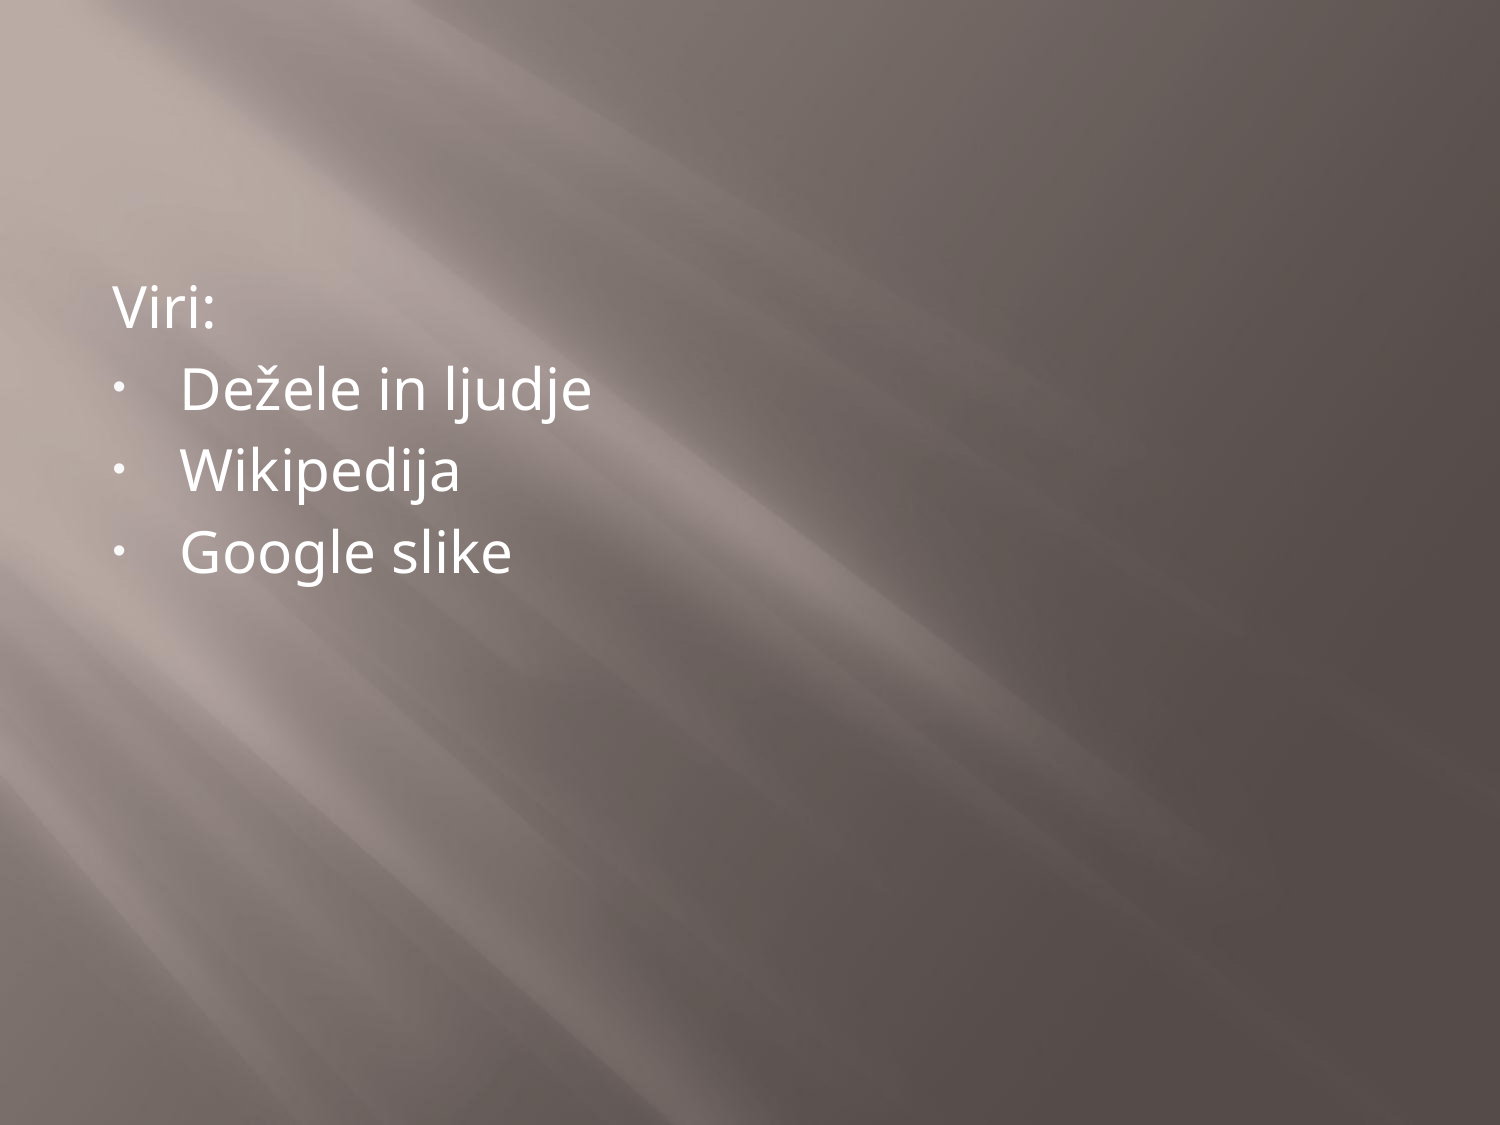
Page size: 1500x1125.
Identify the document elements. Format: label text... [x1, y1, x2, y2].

list Viri: Dežele in ljudje Wikipedija Google slike [75, 262, 1425, 1035]
picture [0, 0, 1500, 1125]
